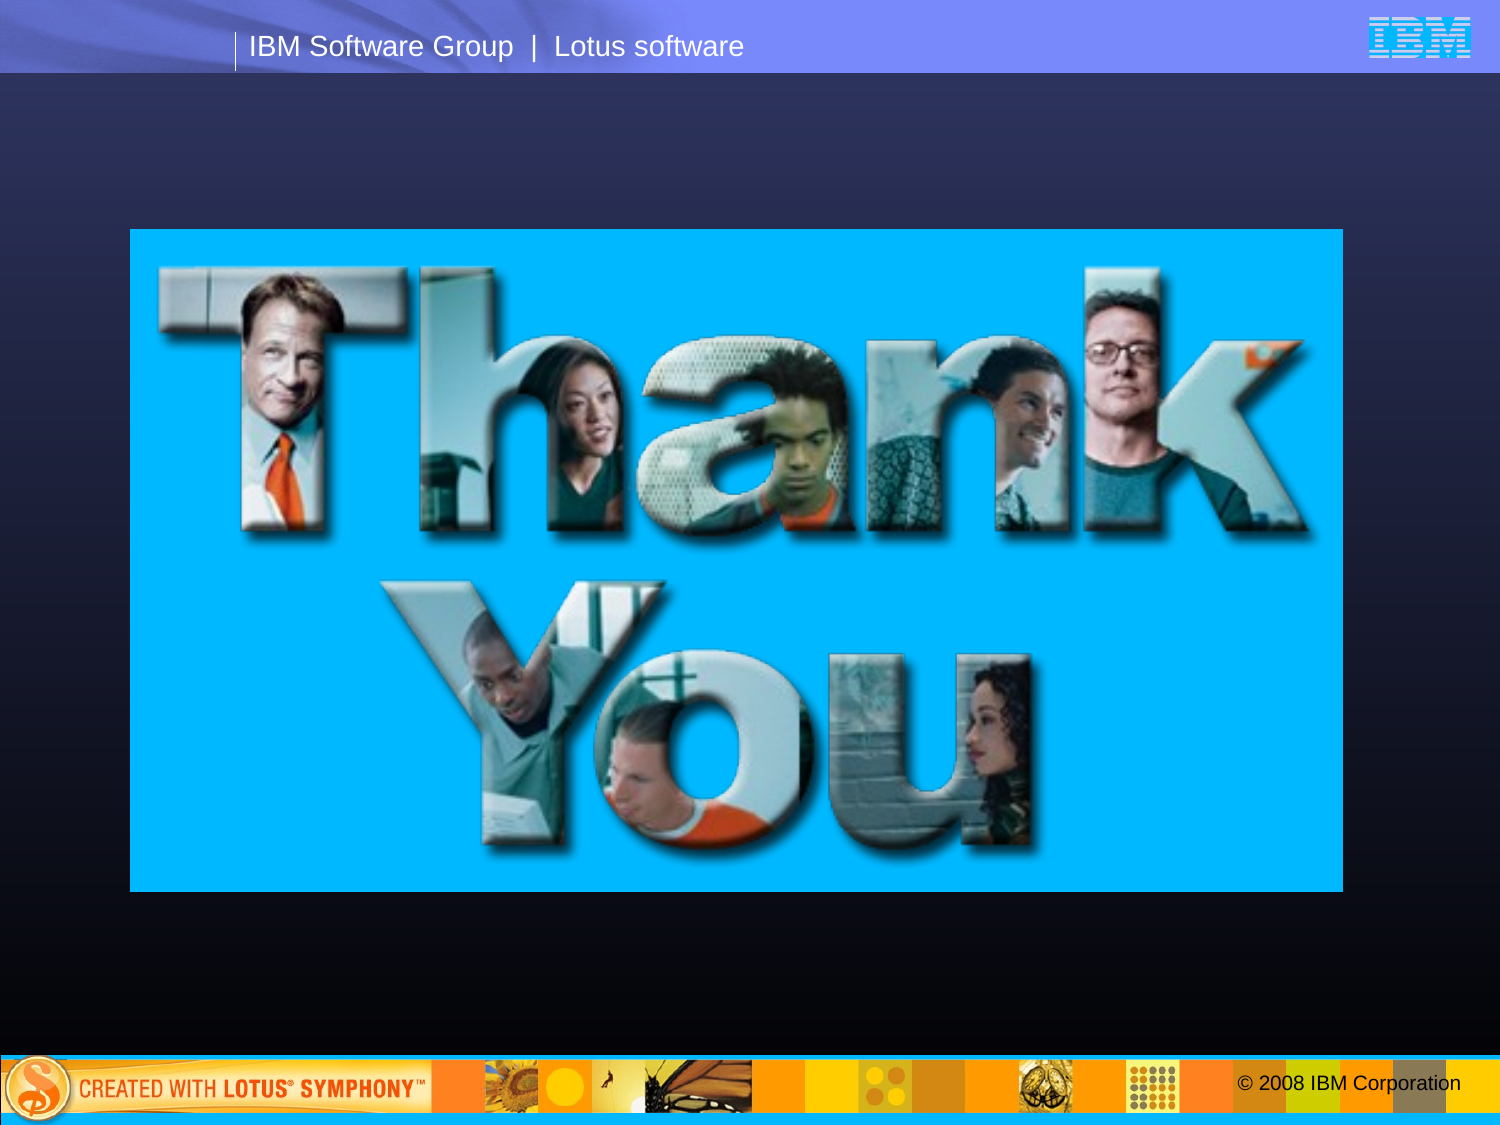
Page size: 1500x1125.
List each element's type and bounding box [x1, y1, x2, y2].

picture [1084, 267, 1306, 531]
picture [1, 1055, 1500, 1120]
picture [866, 336, 1070, 531]
picture [381, 581, 664, 845]
picture [829, 654, 1031, 849]
picture [0, 0, 1500, 73]
picture [595, 649, 813, 851]
picture [636, 336, 855, 535]
picture [420, 267, 623, 531]
picture [159, 267, 407, 532]
